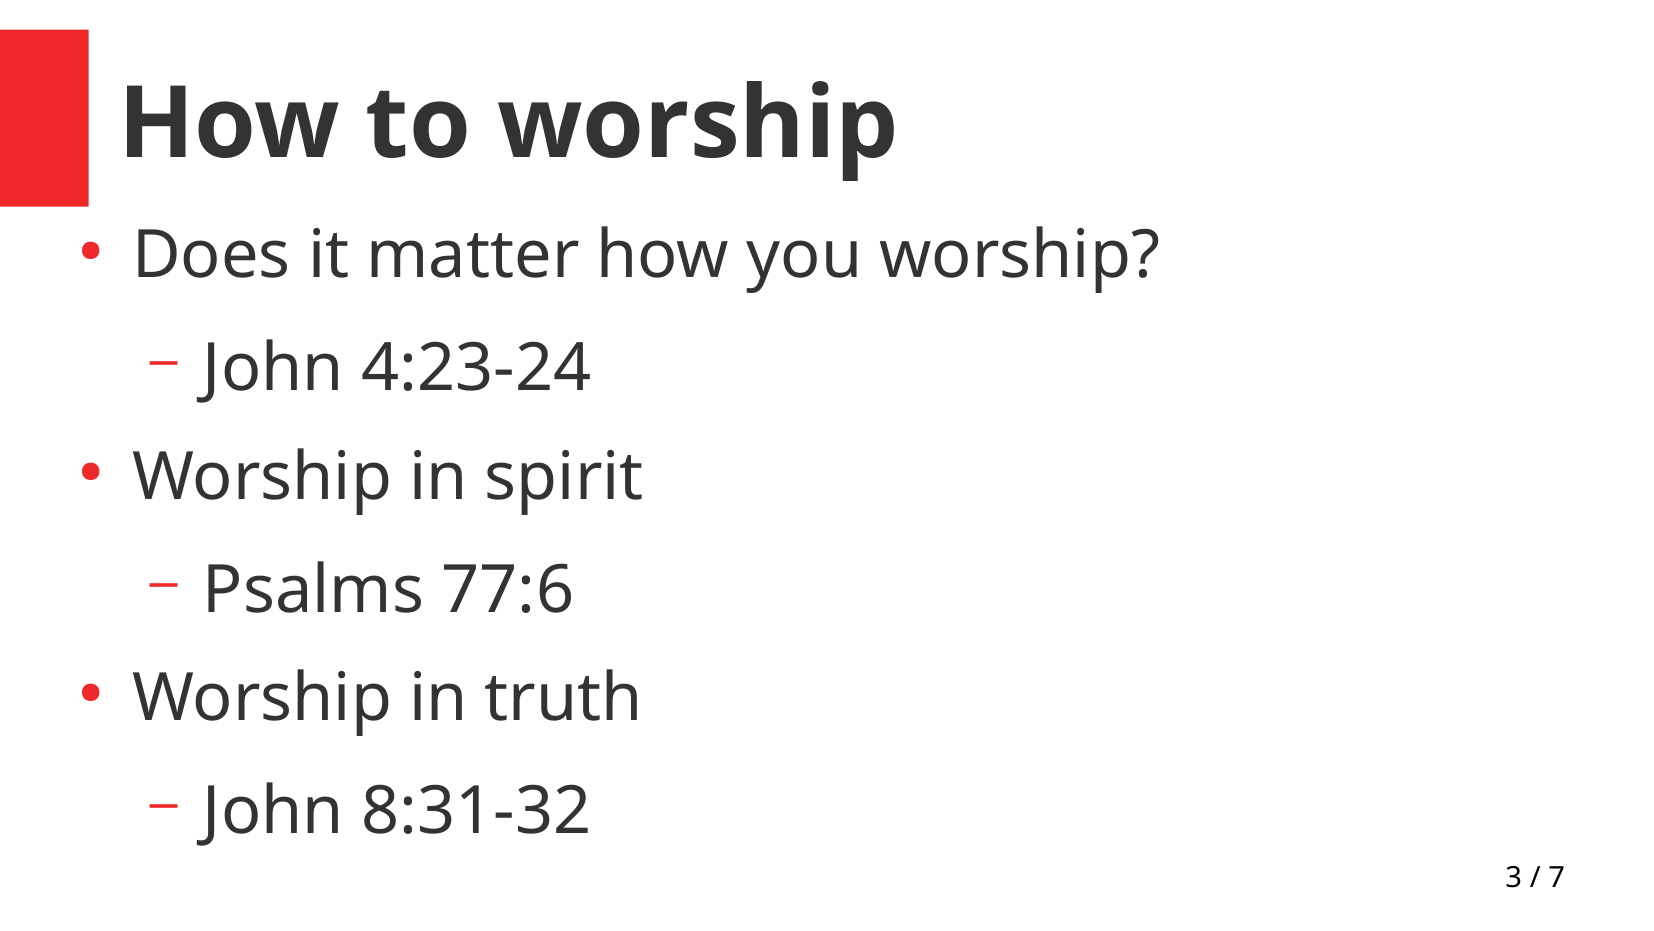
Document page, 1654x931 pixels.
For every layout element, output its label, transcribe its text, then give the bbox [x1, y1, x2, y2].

title How to worship [118, 29, 1595, 207]
list Does it matter how you worship? John 4:23-24 Worship in spirit Psalms 77:6 Worship in truth John 8:31-32 [61, 206, 1538, 833]
